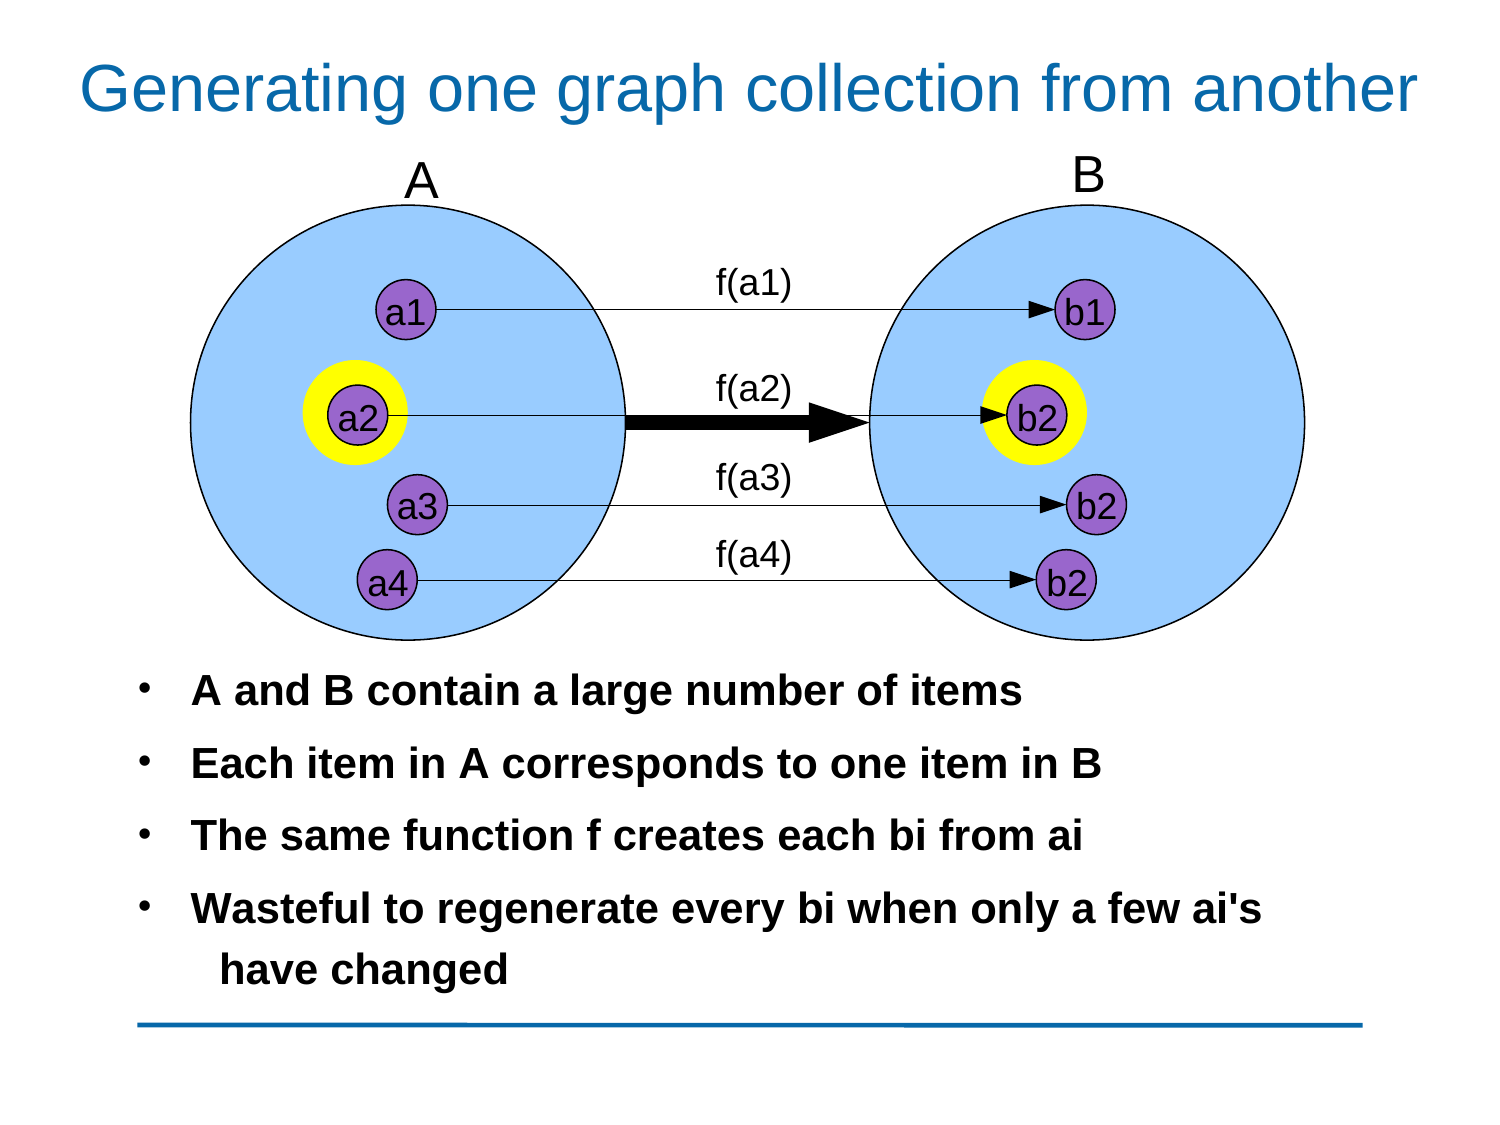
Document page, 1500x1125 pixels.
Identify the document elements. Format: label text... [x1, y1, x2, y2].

text_box f(a1) [700, 250, 773, 312]
text_box a4 [352, 551, 424, 614]
text_box b2 [1031, 551, 1103, 614]
text_box A [389, 138, 445, 200]
text_box [869, 205, 1305, 641]
text_box b1 [1049, 280, 1121, 342]
text_box f(a4) [700, 522, 773, 584]
text_box a3 [382, 475, 454, 537]
text_box B [1056, 132, 1112, 194]
text_box f(a4) [763, 546, 772, 559]
list A and B contain a large number of items Each item in A corresponds to one item in B The same function f creates each bi from ai Wasteful to regenerate every bi when only a few ai's have changed [115, 645, 1387, 1005]
text_box b2 [1061, 475, 1133, 537]
text_box [190, 205, 626, 641]
text_box b2 [1002, 386, 1074, 448]
text_box a2 [323, 386, 395, 448]
text_box f(a2) [700, 357, 773, 419]
text_box a1 [370, 280, 442, 342]
text_box f(a3) [700, 445, 773, 507]
title Generating one graph collection from another [0, 6, 1500, 149]
